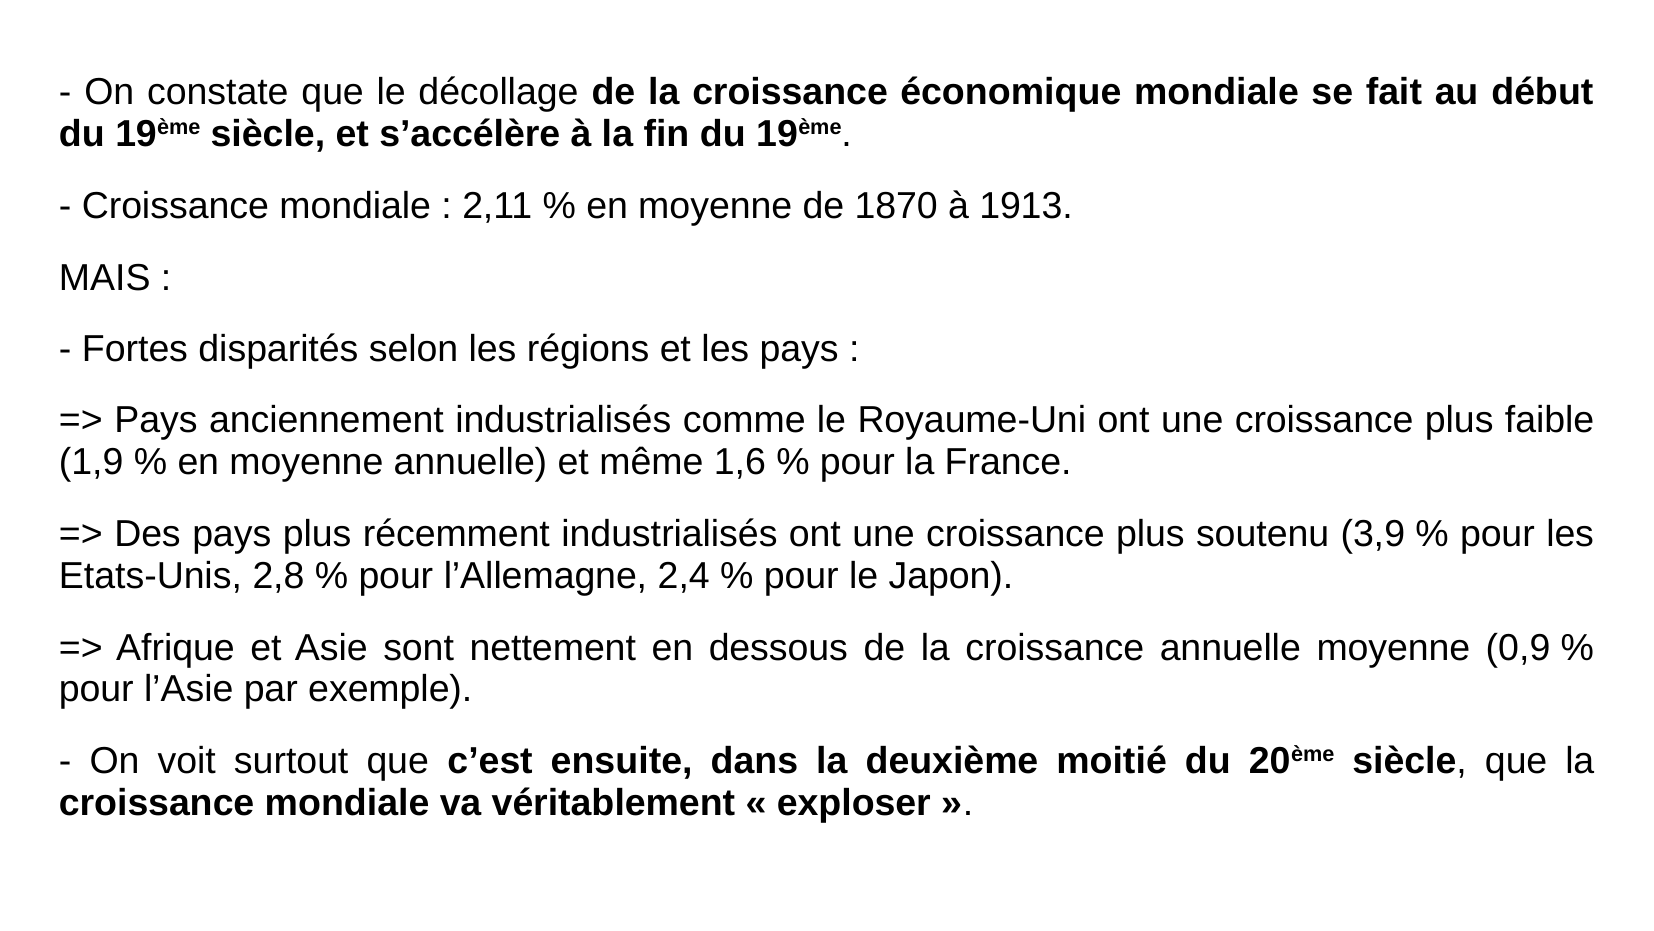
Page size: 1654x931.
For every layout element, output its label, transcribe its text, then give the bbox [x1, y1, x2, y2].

list - On constate que le décollage de la croissance économique mondiale se fait au début du 19ème siècle, et s’accélère à la fin du 19ème. - Croissance mondiale : 2,11 % en moyenne de 1870 à 1913. MAIS : - Fortes disparités selon les régions et les pays : => Pays anciennement industrialisés comme le Royaume-Uni ont une croissance plus faible (1,9 % en moyenne annuelle) et même 1,6 % pour la France. => Des pays plus récemment industrialisés ont une croissance plus soutenu (3,9 % pour les Etats-Unis, 2,8 % pour l’Allemagne, 2,4 % pour le Japon). => Afrique et Asie sont nettement en dessous de la croissance annuelle moyenne (0,9 % pour l’Asie par exemple). - On voit surtout que c’est ensuite, dans la deuxième moitié du 20ème siècle, que la croissance mondiale va véritablement « exploser ». [59, 70, 1595, 851]
